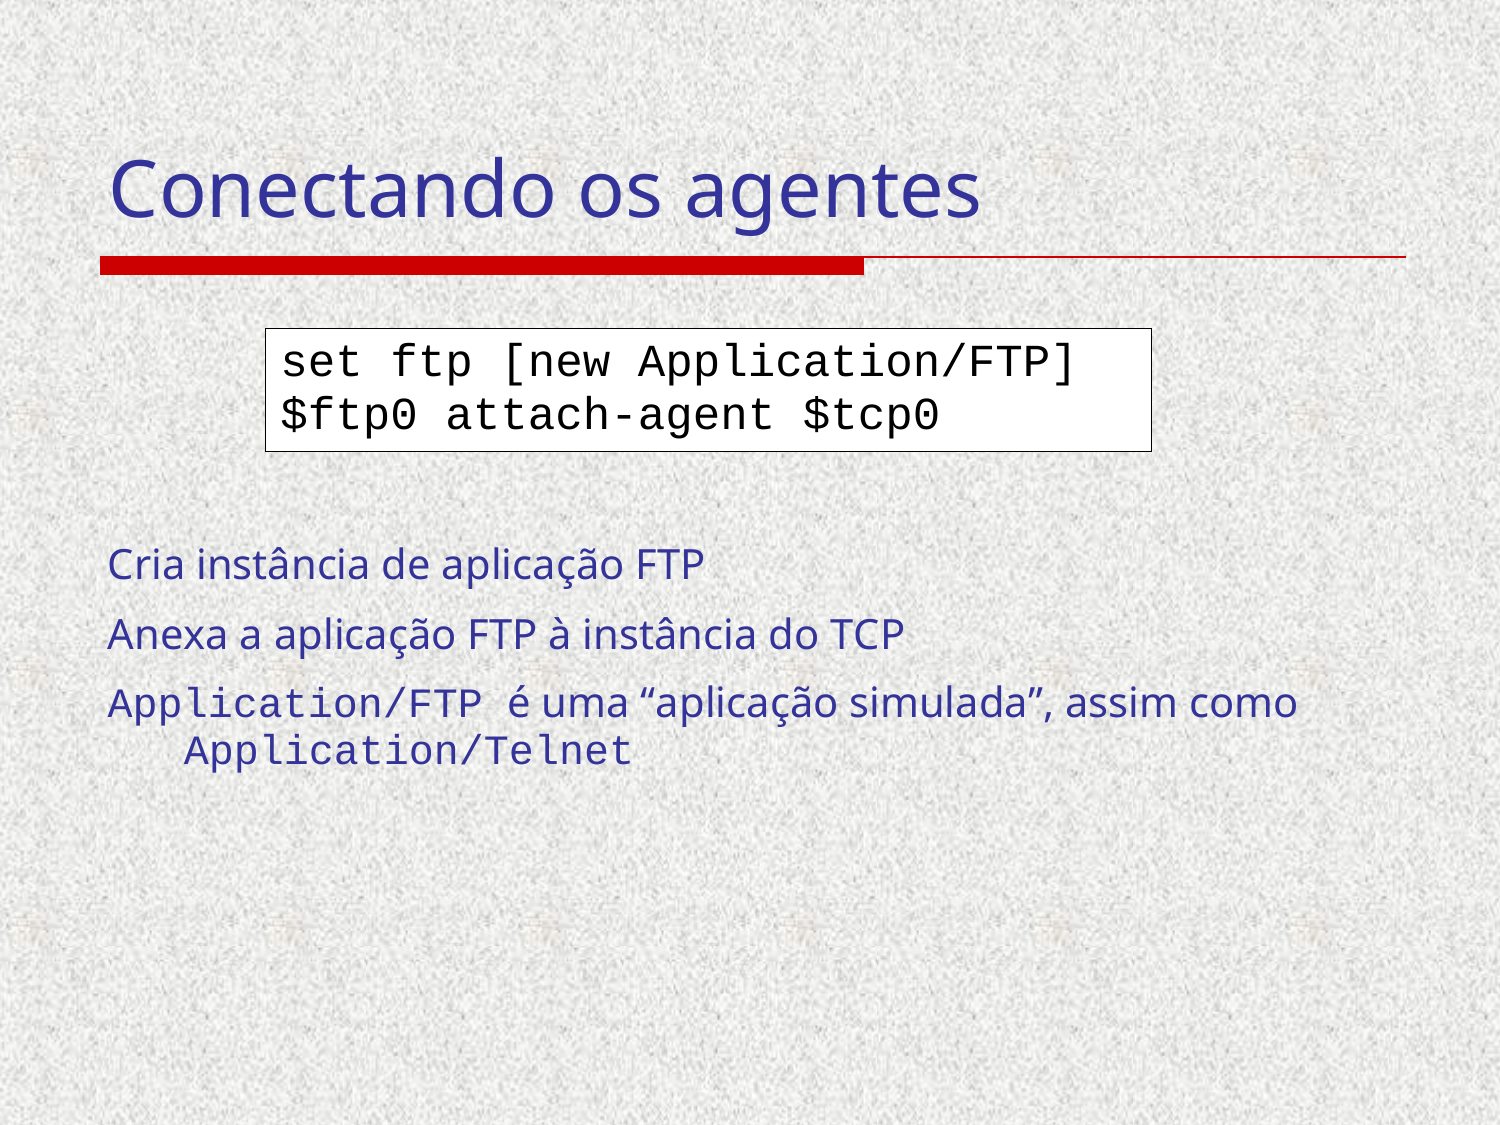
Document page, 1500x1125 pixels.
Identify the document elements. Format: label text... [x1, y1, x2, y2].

title Conectando os agentes [94, 20, 1406, 249]
picture [0, 0, 1500, 1125]
list Cria instância de aplicação FTP Anexa a aplicação FTP à instância do TCP Application/FTP é uma “aplicação simulada”, assim como Application/Telnet [92, 472, 1405, 1009]
text_box set ftp [new Application/FTP] $ftp0 attach-agent $tcp0 [265, 328, 1152, 443]
